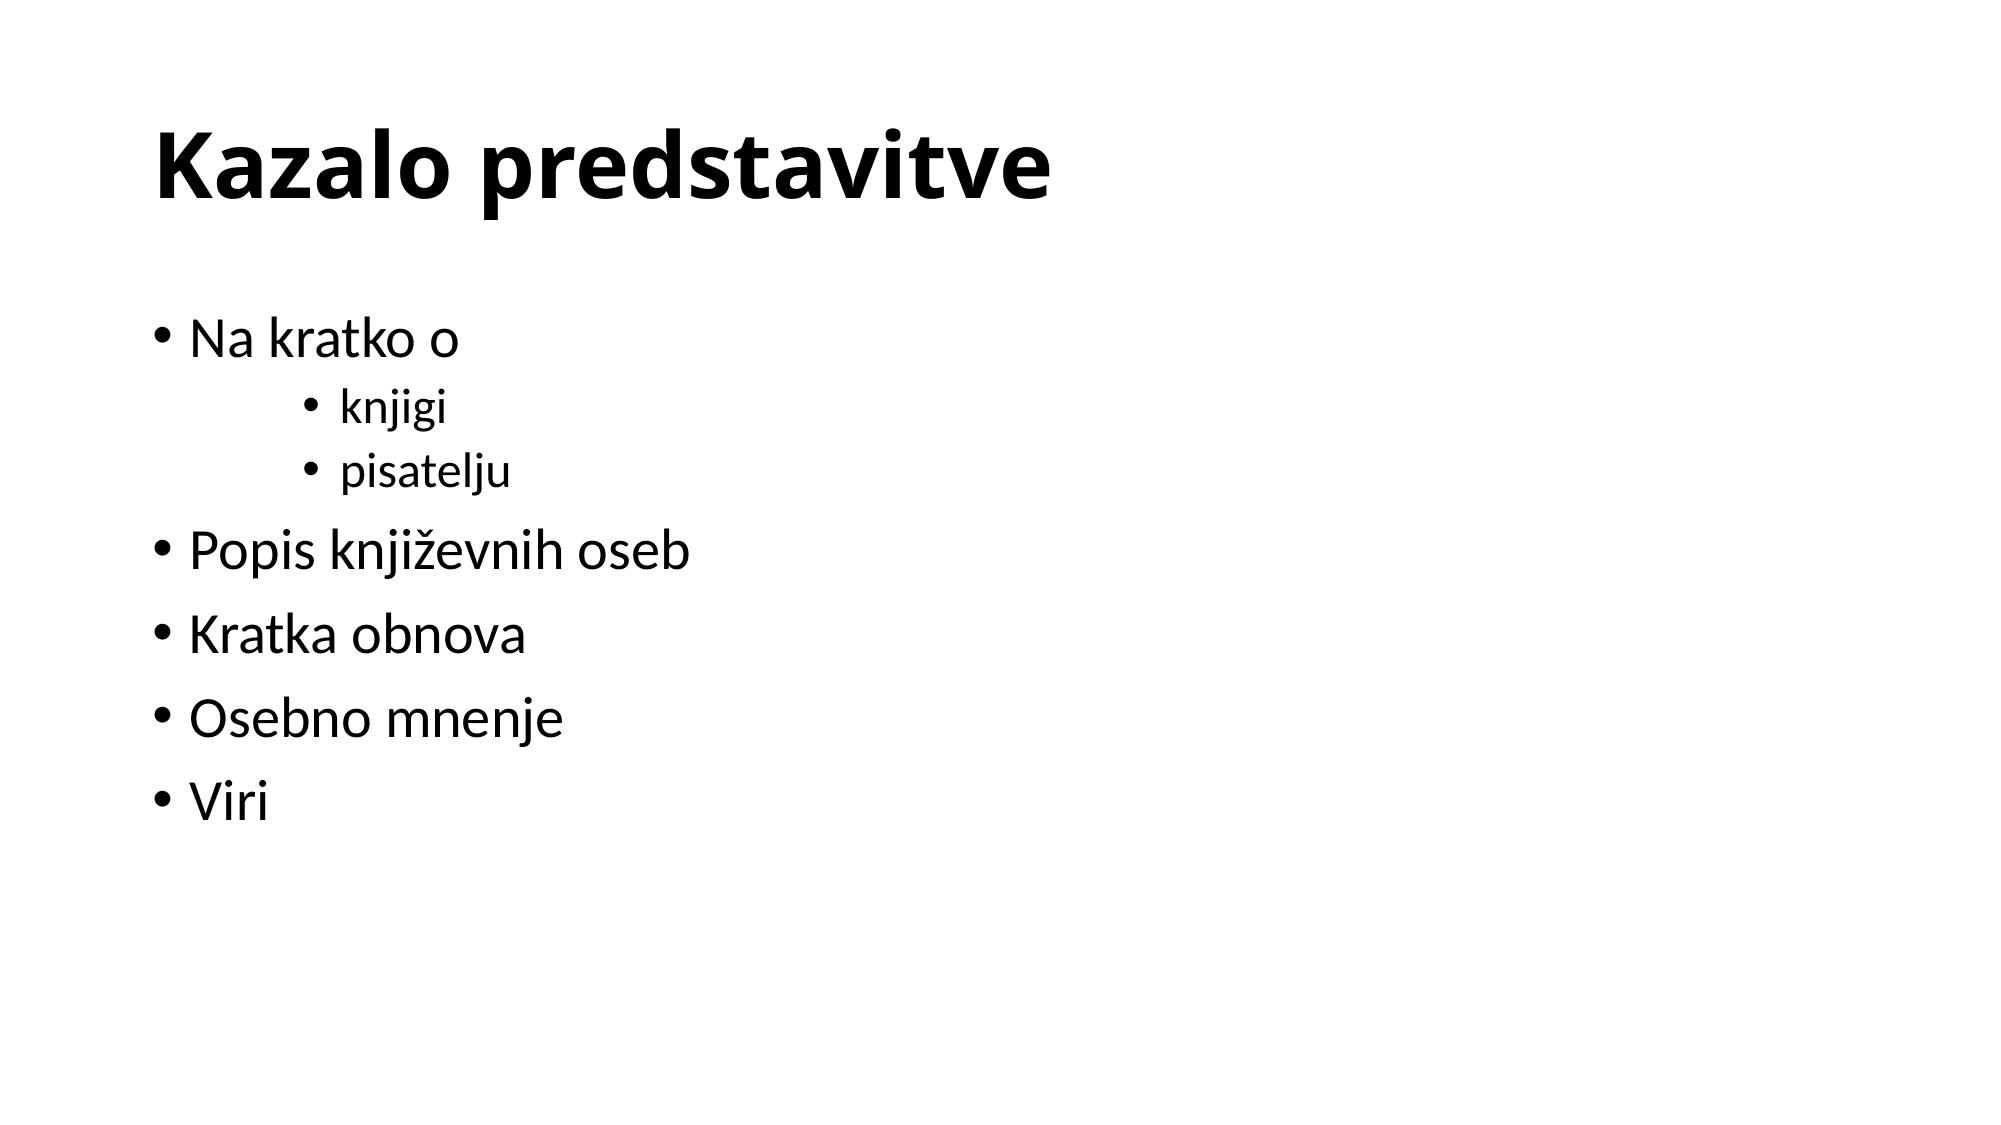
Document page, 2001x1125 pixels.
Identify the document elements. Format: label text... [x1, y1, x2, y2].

list Na kratko o knjigi pisatelju Popis književnih oseb Kratka obnova Osebno mnenje Viri [137, 299, 1863, 1014]
title Kazalo predstavitve [137, 59, 1863, 278]
